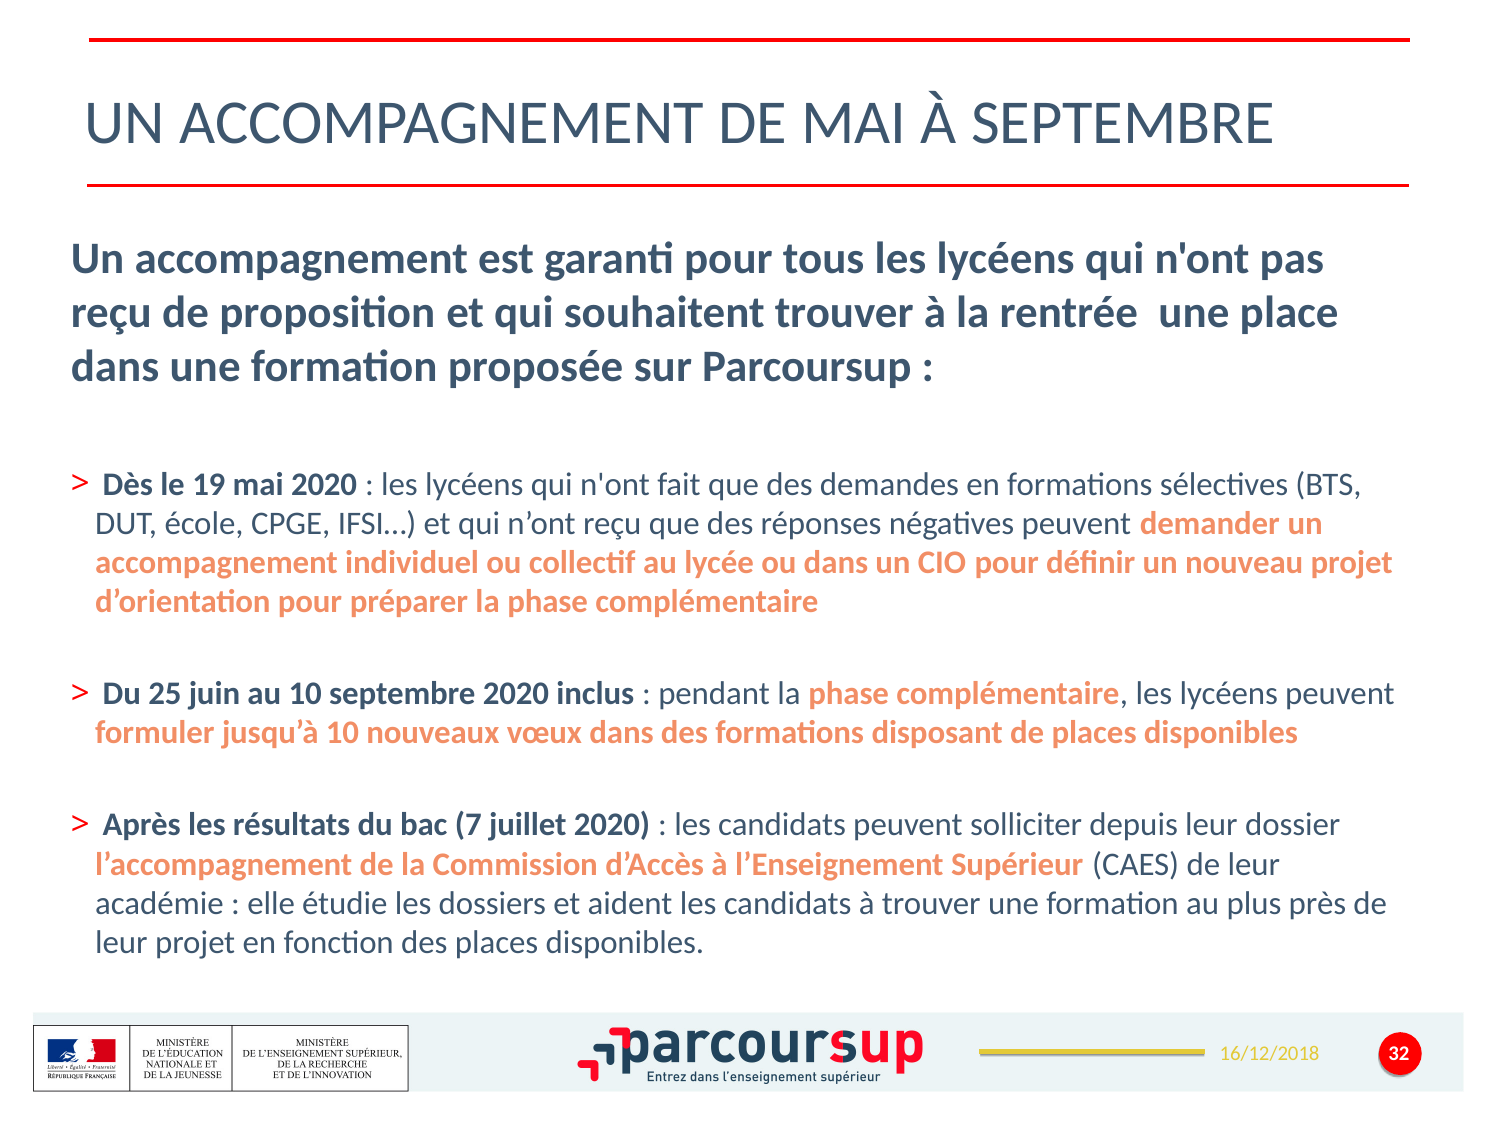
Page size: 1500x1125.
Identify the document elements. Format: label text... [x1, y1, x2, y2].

list Un accompagnement est garanti pour tous les lycéens qui n'ont pas reçu de proposition et qui souhaitent trouver à la rentrée une place dans une formation proposée sur Parcoursup : Dès le 19 mai 2020 : les lycéens qui n'ont fait que des demandes en formations sélectives (BTS, DUT, école, CPGE, IFSI…) et qui n’ont reçu que des réponses négatives peuvent demander un accompagnement individuel ou collectif au lycée ou dans un CIO pour définir un nouveau projet d’orientation pour préparer la phase complémentaire Du 25 juin au 10 septembre 2020 inclus : pendant la phase complémentaire, les lycéens peuvent formuler jusqu’à 10 nouveaux vœux dans des formations disposant de places disponibles Après les résultats du bac (7 juillet 2020) : les candidats peuvent solliciter depuis leur dossier l’accompagnement de la Commission d’Accès à l’Enseignement Supérieur (CAES) de leur académie : elle étudie les dossiers et aident les candidats à trouver une formation au plus près de leur projet en fonction des places disponibles. [55, 220, 1429, 996]
slide_number <numéro> [1368, 1031, 1430, 1074]
picture [0, 0, 1499, 1124]
title Un accompagnement de mai à septembre [69, 12, 1409, 220]
